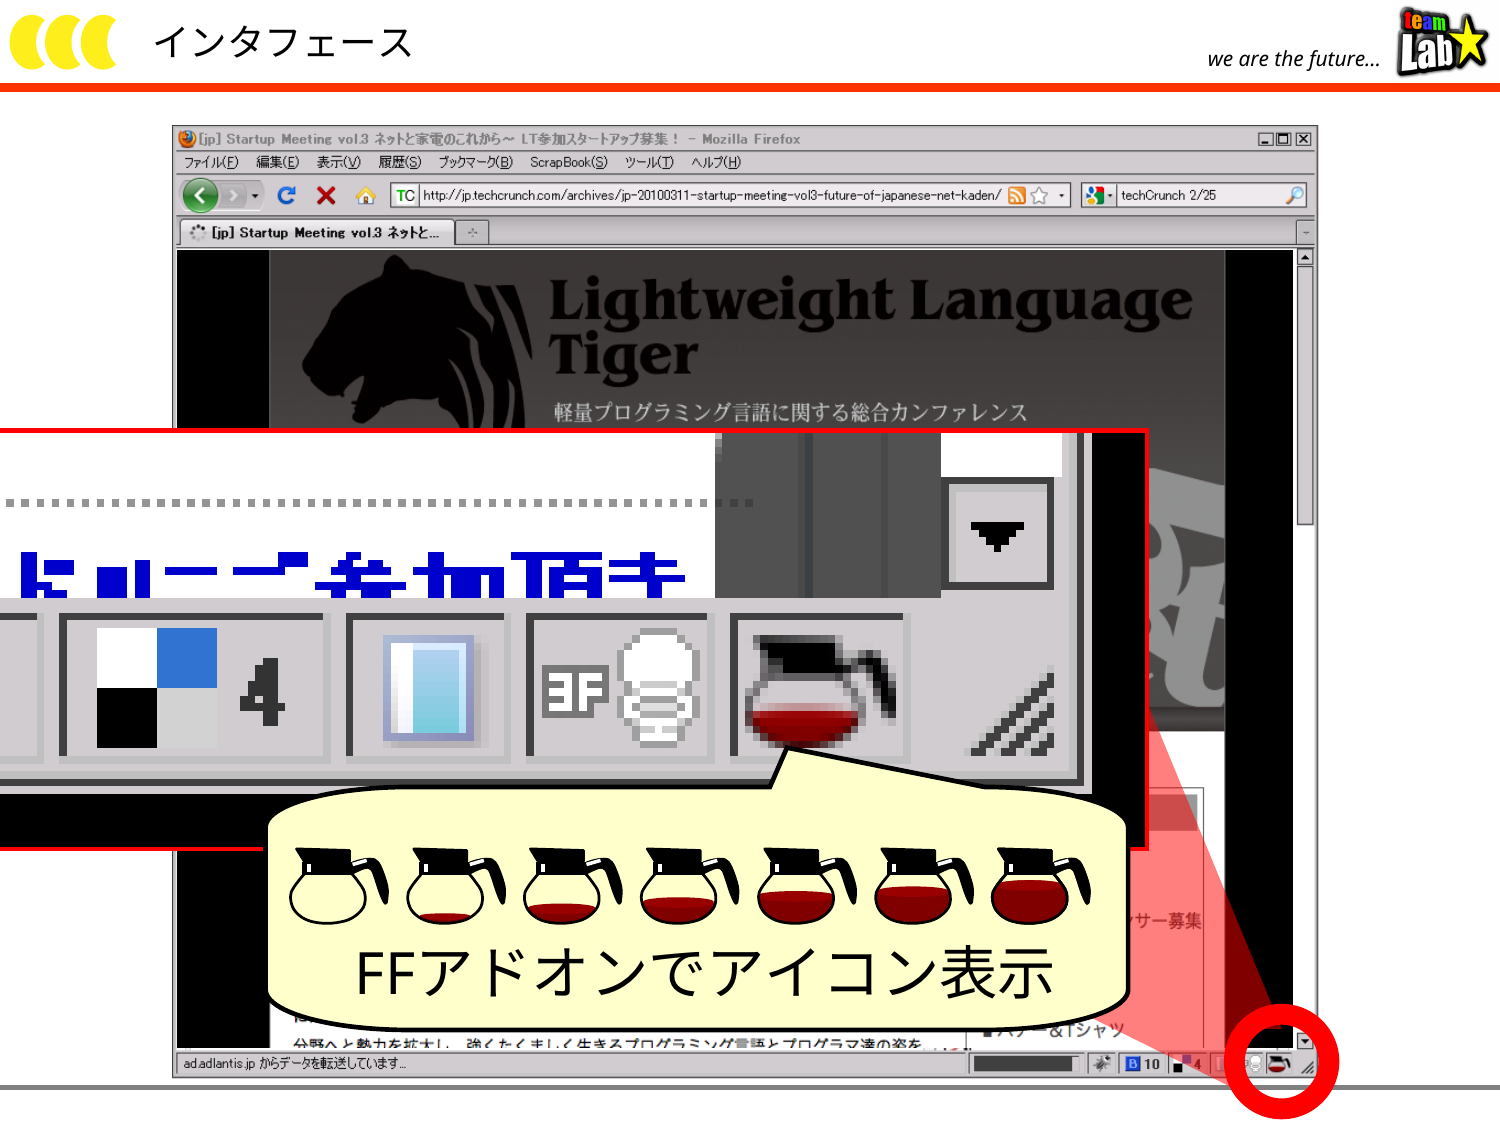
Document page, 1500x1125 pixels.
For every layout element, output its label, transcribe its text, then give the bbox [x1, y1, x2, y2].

picture [757, 846, 858, 926]
picture [172, 851, 1213, 1079]
text_box FFアドオンでアイコン表示 [324, 928, 1071, 1015]
picture [639, 846, 741, 926]
picture [1245, 1025, 1318, 1079]
text_box [265, 706, 1272, 1086]
picture [289, 846, 390, 926]
title インタフェース [137, 11, 925, 72]
picture [522, 846, 624, 926]
text_box [1267, 1025, 1282, 1029]
picture [1386, 0, 1499, 83]
picture [406, 846, 507, 926]
picture [874, 846, 975, 926]
picture [0, 432, 1145, 847]
picture [990, 846, 1092, 926]
picture [172, 125, 1319, 1016]
